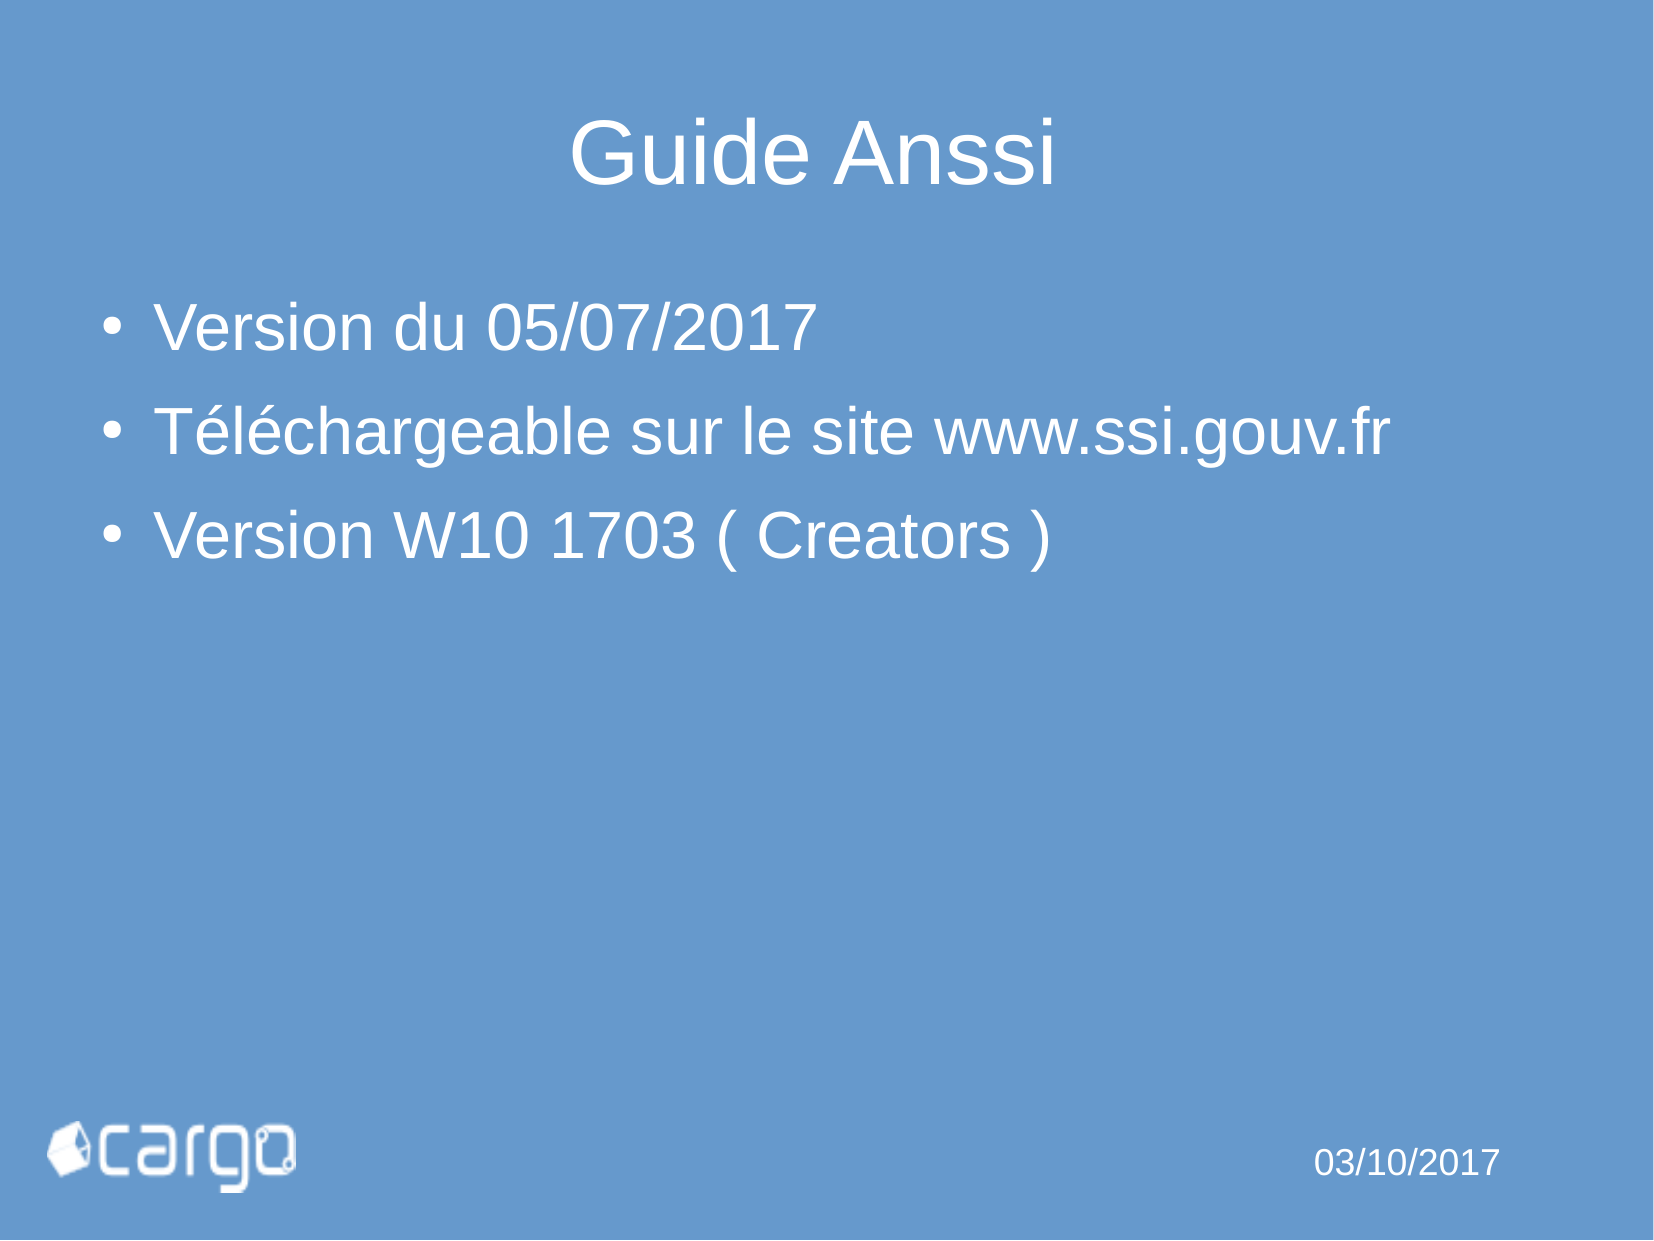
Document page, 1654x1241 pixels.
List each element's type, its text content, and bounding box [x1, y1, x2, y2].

text_box 03/10/2017 [1299, 1133, 1548, 1191]
list Version du 05/07/2017 Téléchargeable sur le site www.ssi.gouv.fr Version W10 1703 ( Creators ) [82, 290, 1571, 1010]
picture [47, 1121, 296, 1193]
title Guide Anssi [82, 49, 1571, 257]
